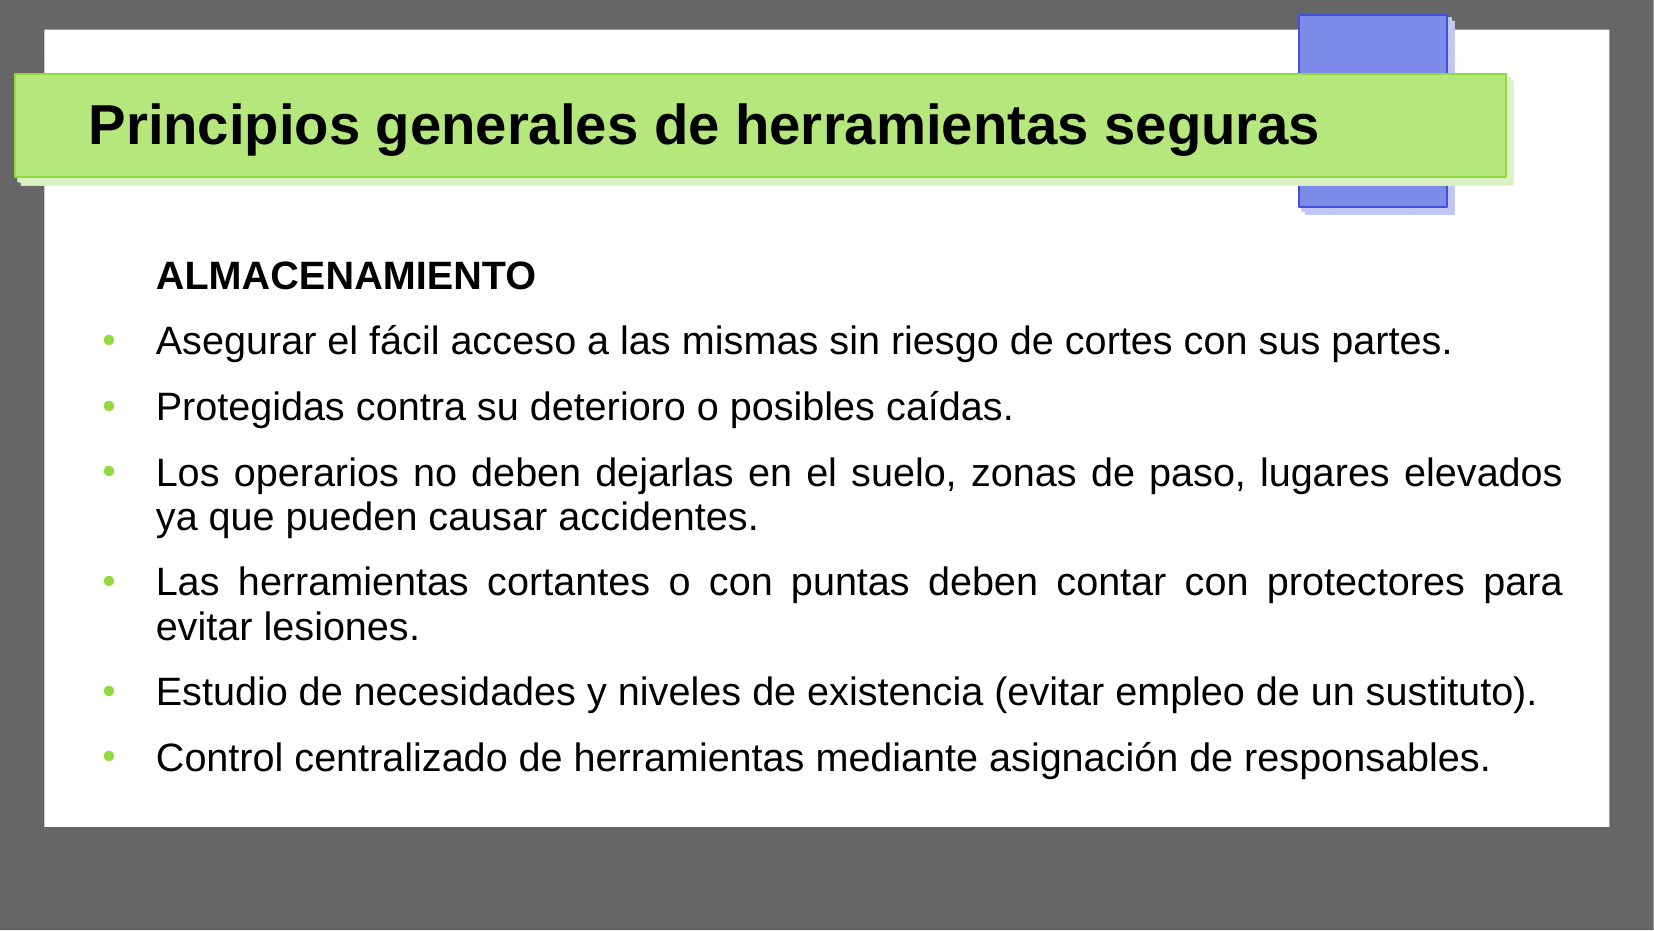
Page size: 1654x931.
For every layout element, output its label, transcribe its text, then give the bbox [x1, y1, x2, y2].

list ALMACENAMIENTO Asegurar el fácil acceso a las mismas sin riesgo de cortes con sus partes. Protegidas contra su deterioro o posibles caídas. Los operarios no deben dejarlas en el suelo, zonas de paso, lugares elevados ya que pueden causar accidentes. Las herramientas cortantes o con puntas deben contar con protectores para evitar lesiones. Estudio de necesidades y niveles de existencia (evitar empleo de un sustituto). Control centralizado de herramientas mediante asignación de responsables. [88, 221, 1565, 813]
title Principios generales de herramientas seguras [88, 73, 1506, 178]
